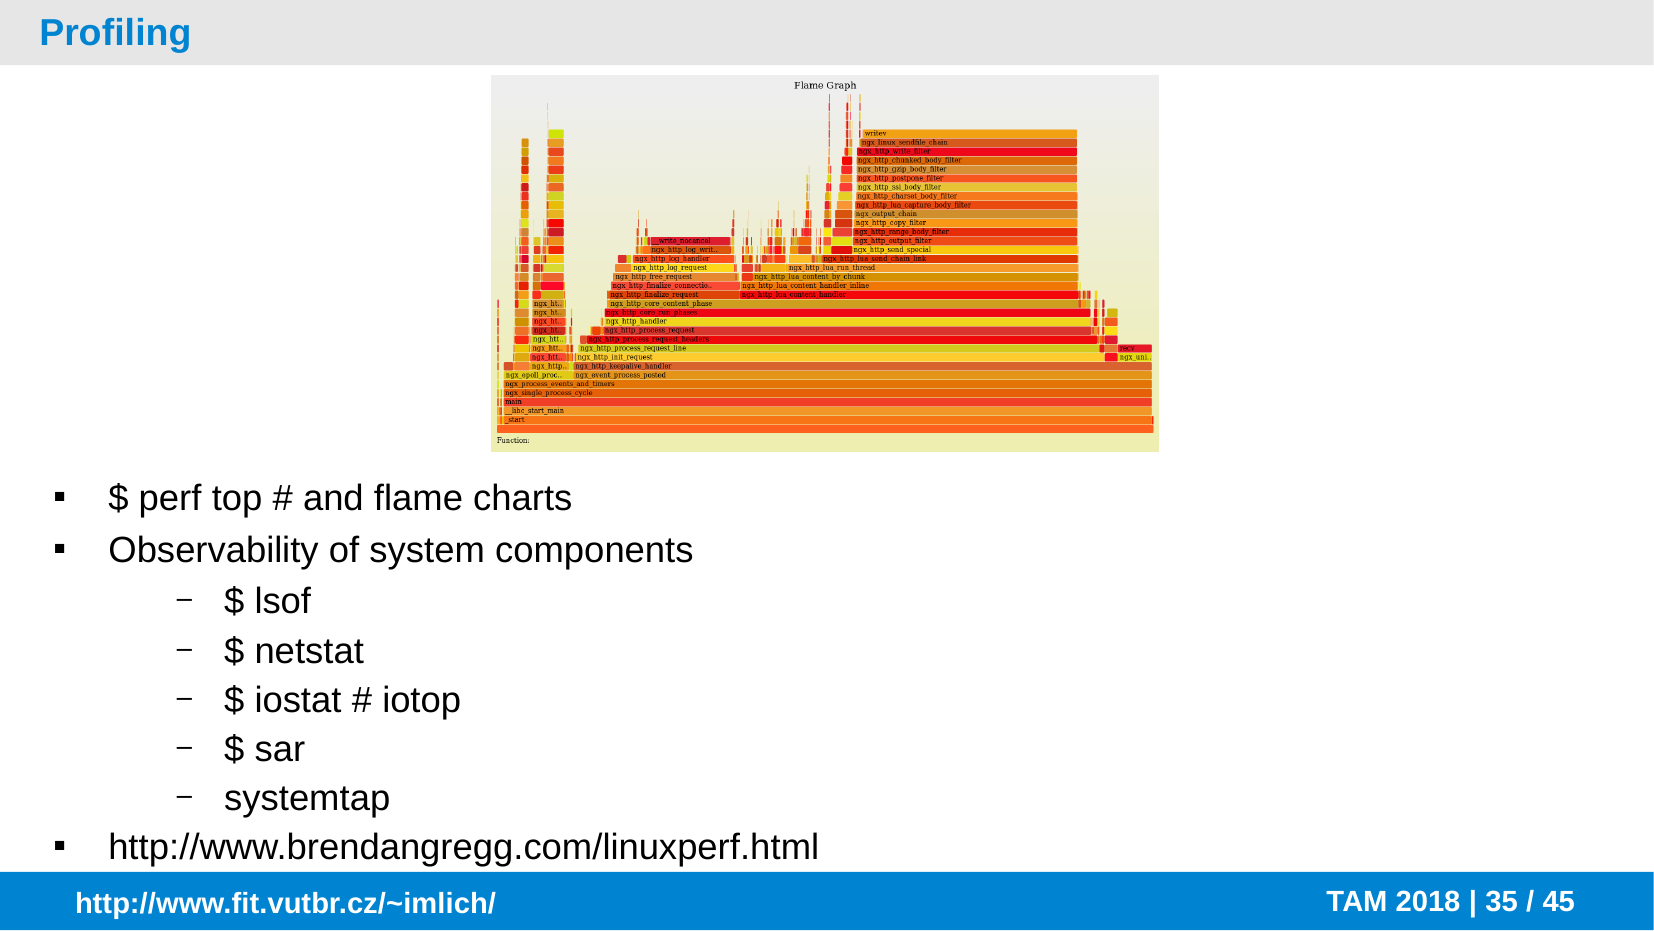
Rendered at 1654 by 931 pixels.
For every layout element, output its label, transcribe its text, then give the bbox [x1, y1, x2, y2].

picture [491, 75, 1159, 452]
title Profiling [39, 4, 1615, 61]
list $ perf top # and flame charts Observability of system components $ lsof $ netstat $ iostat # iotop $ sar systemtap http://www.brendangregg.com/linuxperf.html [37, 477, 1613, 902]
